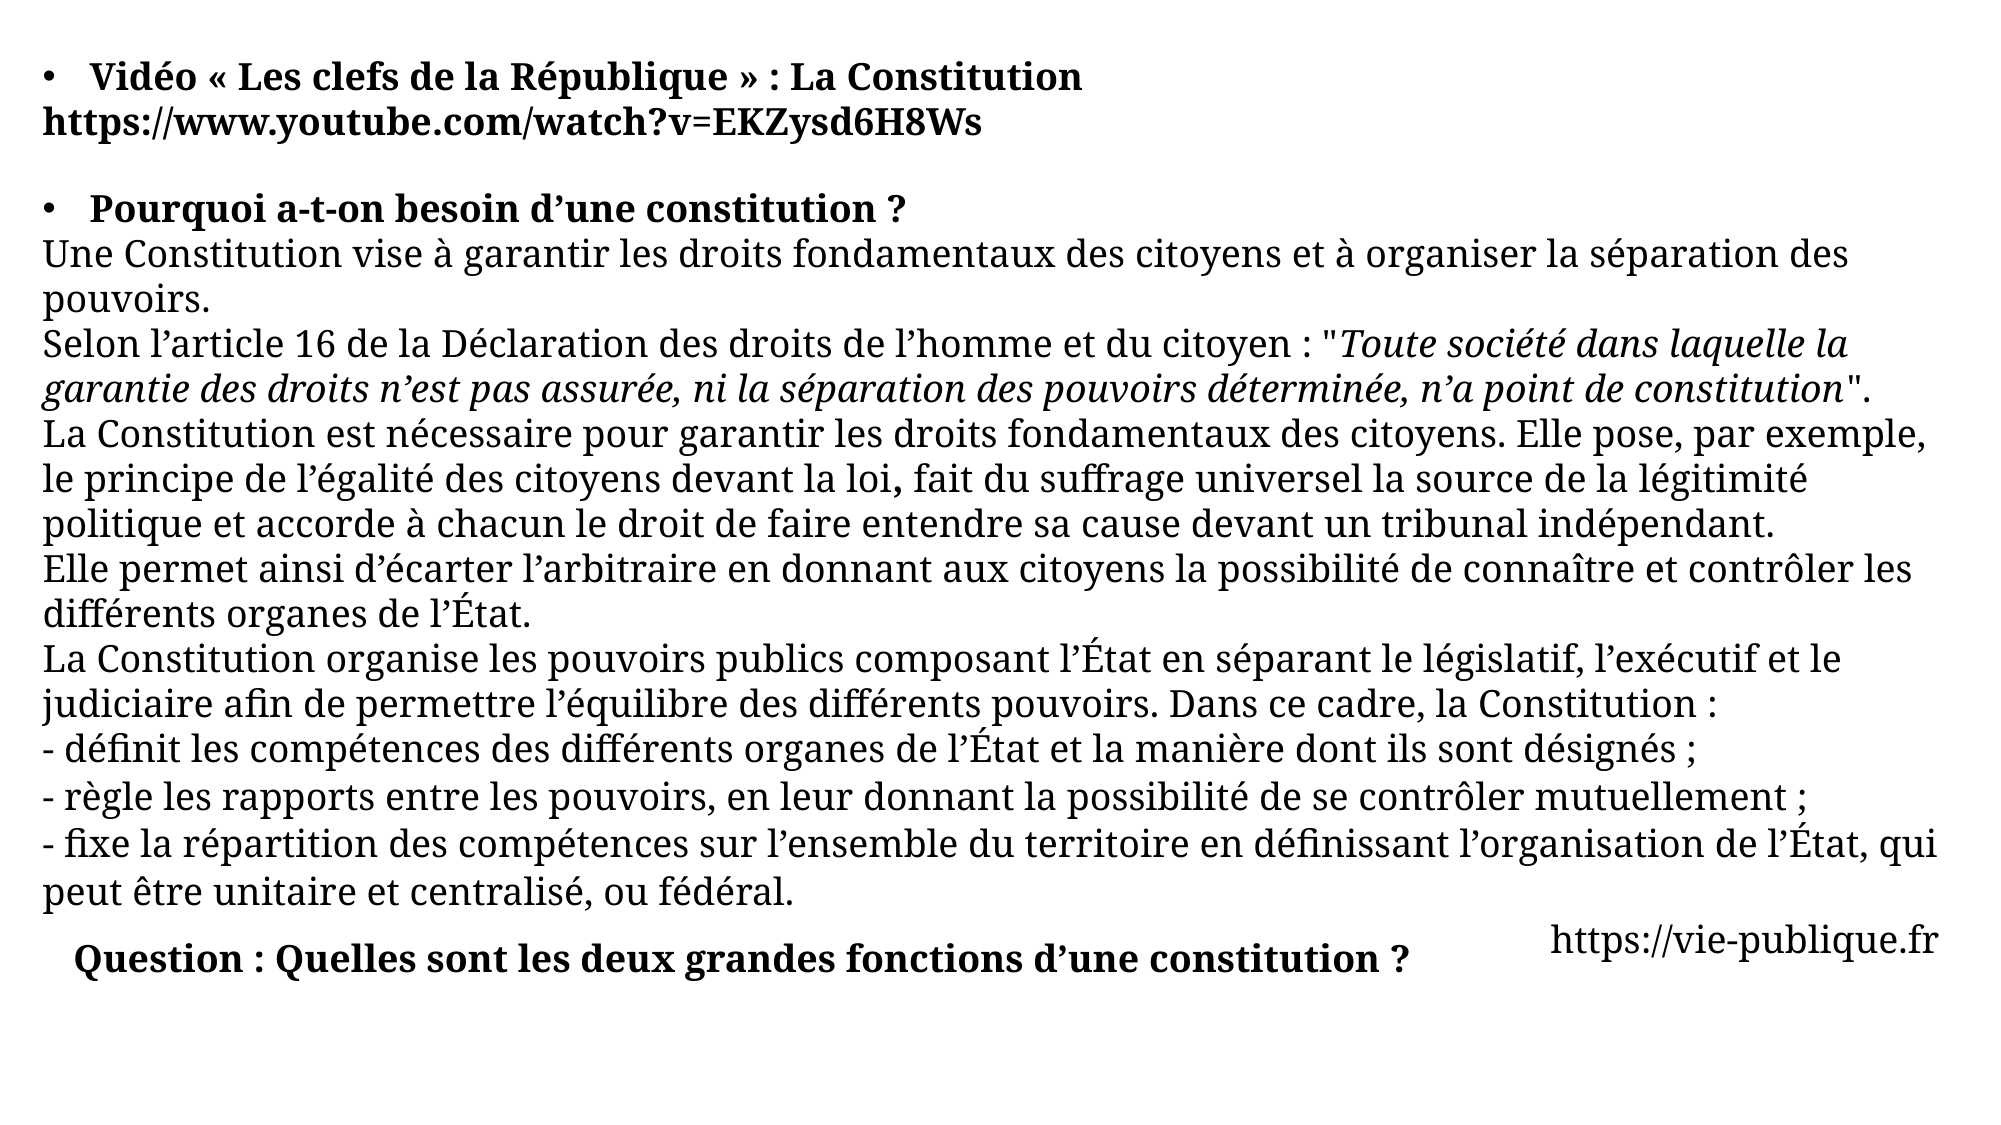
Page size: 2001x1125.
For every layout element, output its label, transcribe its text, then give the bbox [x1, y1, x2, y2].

text_box Vidéo « Les clefs de la République » : La Constitution https://www.youtube.com/watch?v=EKZysd6H8Ws [27, 45, 1838, 152]
text_box Question : Quelles sont les deux grandes fonctions d’une constitution ? [58, 927, 1928, 1034]
text_box Pourquoi a-t-on besoin d’une constitution ? Une Constitution vise à garantir les droits fondamentaux des citoyens et à organiser la séparation des pouvoirs. Selon l’article 16 de la Déclaration des droits de l’homme et du citoyen : "Toute société dans laquelle la garantie des droits n’est pas assurée, ni la séparation des pouvoirs déterminée, n’a point de constitution". La Constitution est nécessaire pour garantir les droits fondamentaux des citoyens. Elle pose, par exemple, le principe de l’égalité des citoyens devant la loi, fait du suffrage universel la source de la légitimité politique et accorde à chacun le droit de faire entendre sa cause devant un tribunal indépendant. Elle permet ainsi d’écarter l’arbitraire en donnant aux citoyens la possibilité de connaître et contrôler les différents organes de l’État. La Constitution organise les pouvoirs publics composant l’État en séparant le législatif, l’exécutif et le judiciaire afin de permettre l’équilibre des différents pouvoirs. Dans ce cadre, la Constitution : - définit les compétences des différents organes de l’État et la manière dont ils sont désignés ; - règle les rapports entre les pouvoirs, en leur donnant la possibilité de se contrôler mutuellement ; - fixe la répartition des compétences sur l’ensemble du territoire en définissant l’organisation de l’État, qui peut être unitaire et centralisé, ou fédéral. https://vie-publique.fr [27, 174, 1973, 924]
